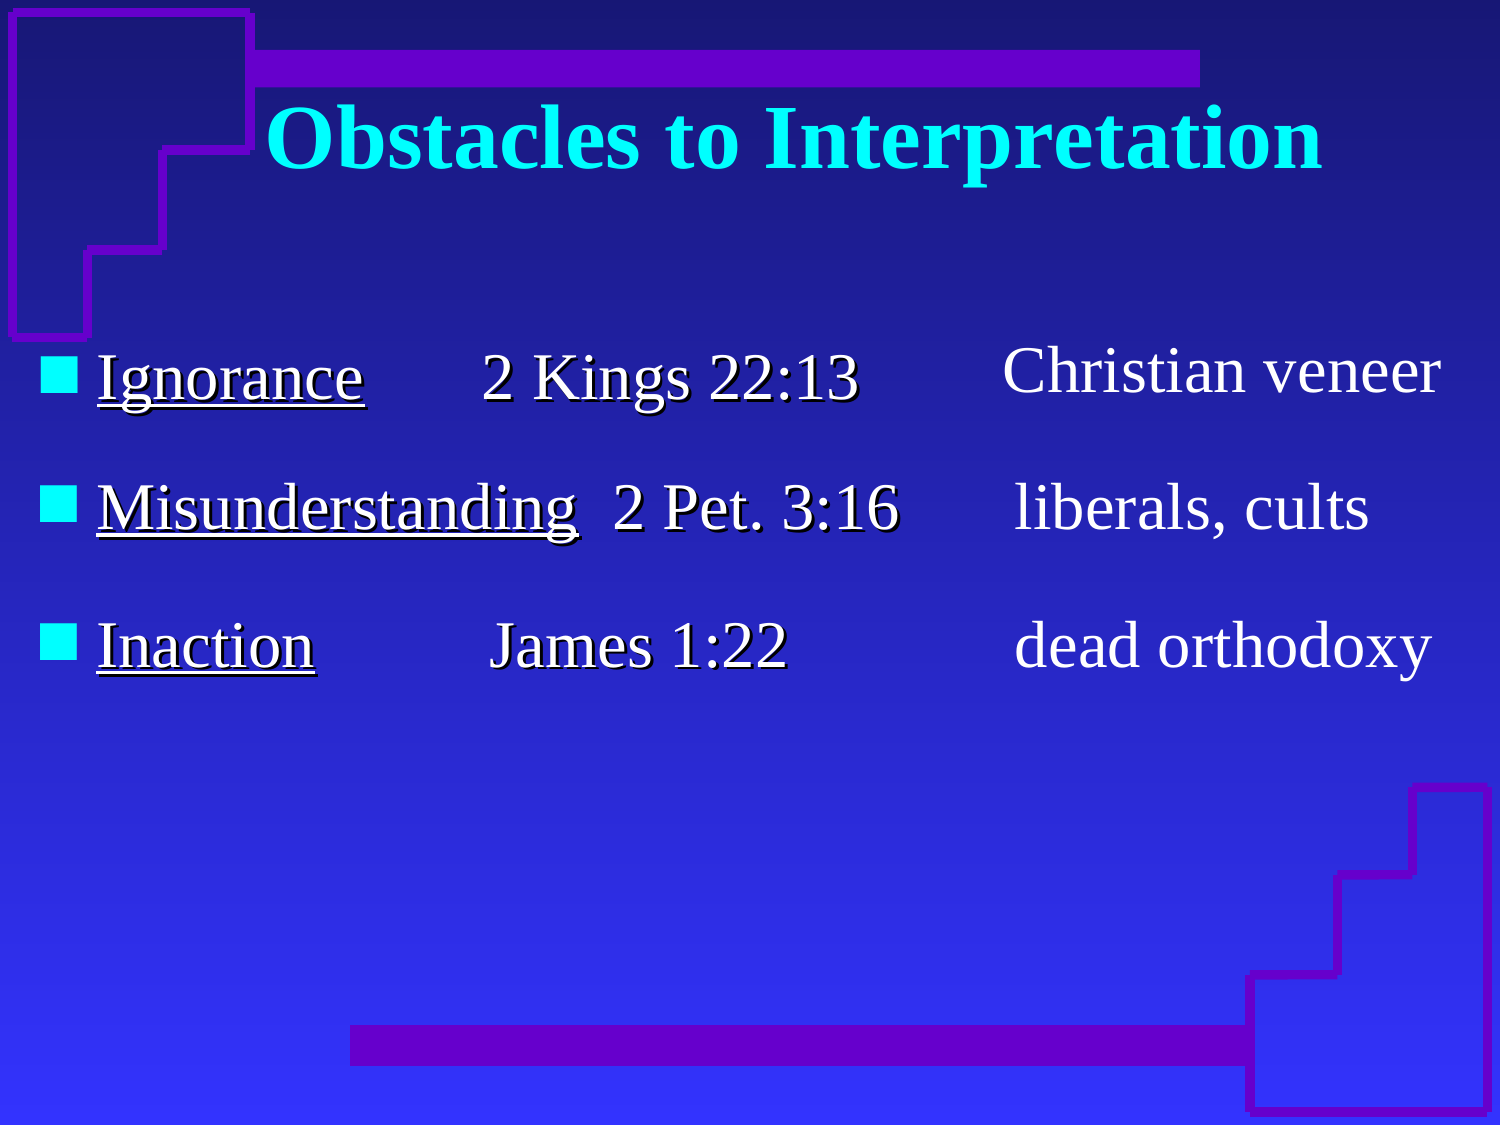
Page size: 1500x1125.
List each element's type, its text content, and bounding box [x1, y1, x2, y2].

text_box Ignorance 2 Kings 22:13 [25, 333, 1001, 433]
text_box liberals, cults [999, 462, 1488, 552]
text_box Christian veneer [987, 324, 1500, 415]
text_box Misunderstanding 2 Pet. 3:16 [24, 462, 1000, 563]
title Obstacles to Interpretation [249, 74, 1450, 201]
text_box dead orthodoxy [999, 599, 1500, 690]
text_box Inaction James 1:22 [24, 599, 963, 700]
